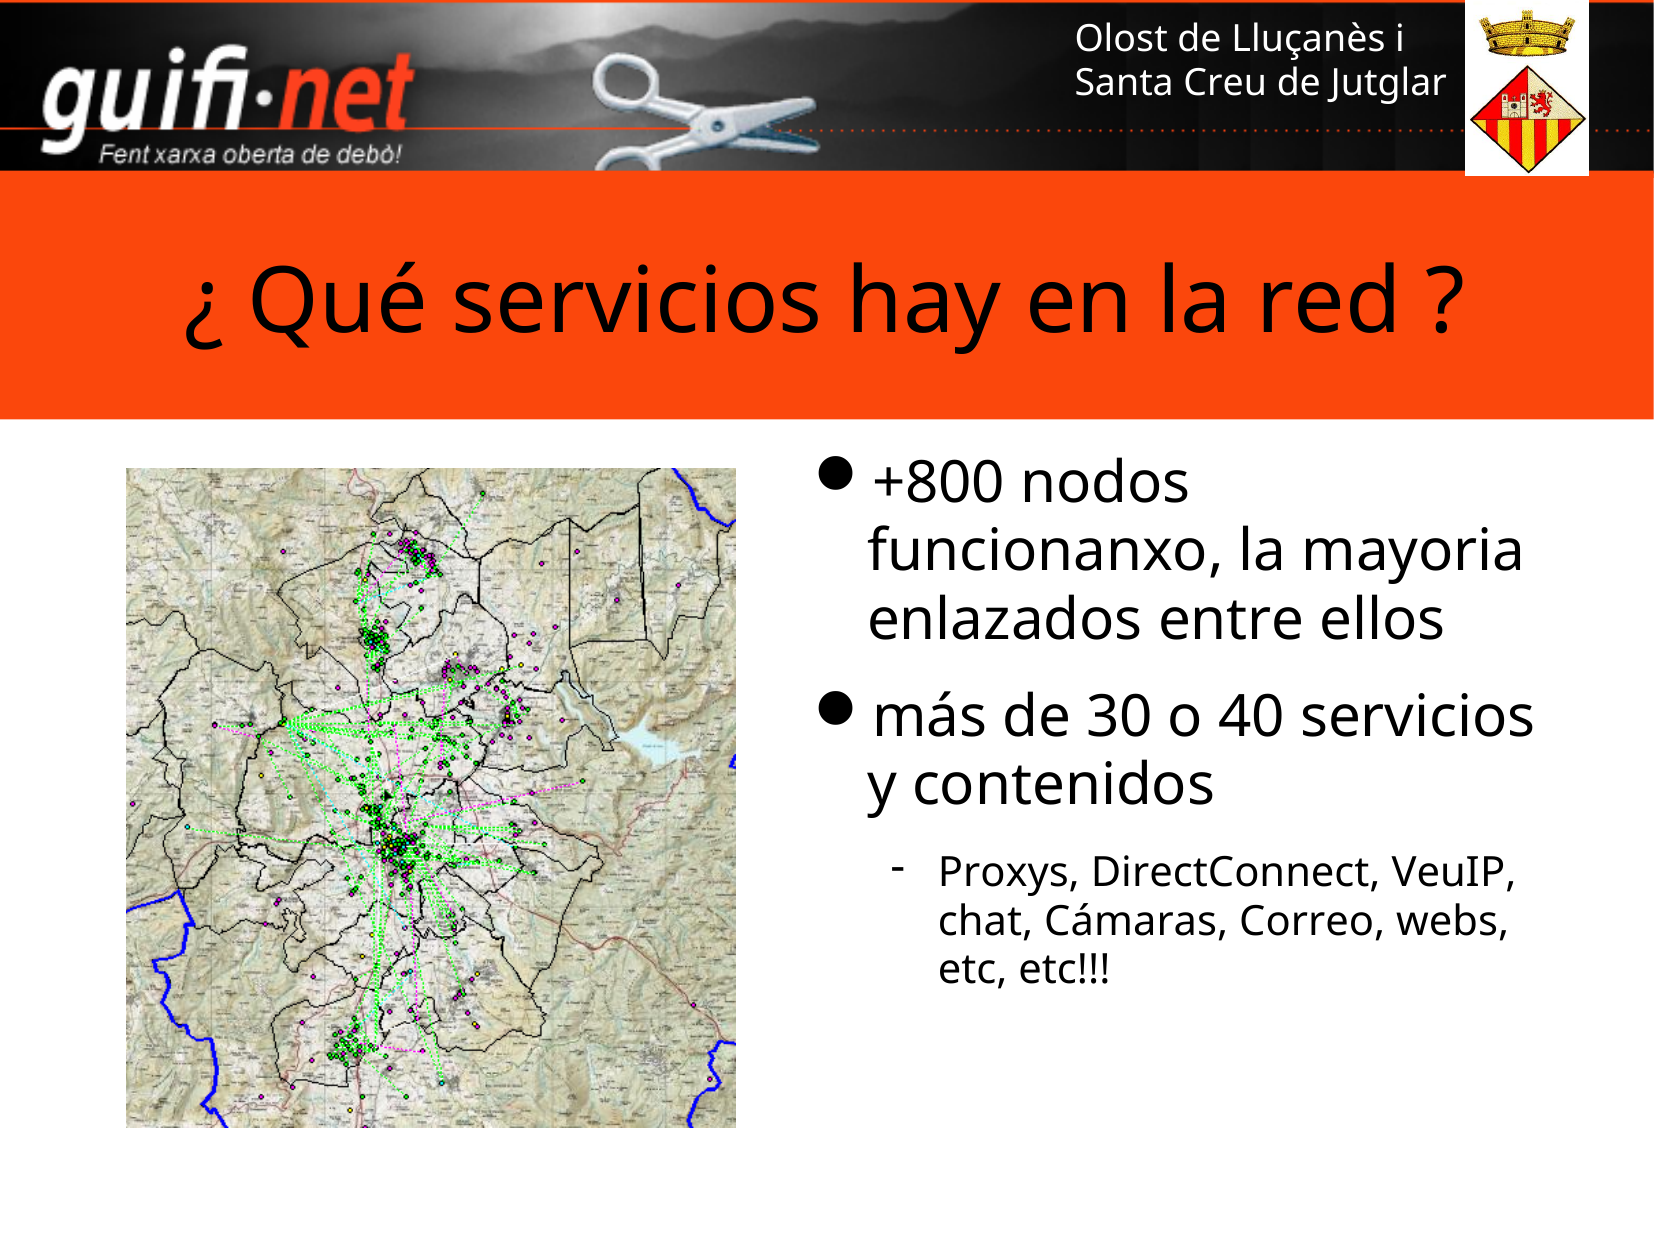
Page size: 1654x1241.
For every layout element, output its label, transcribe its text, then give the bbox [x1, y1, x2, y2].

text_box +800 nodos funcionanxo, la mayoria enlazados entre ellos más de 30 o 40 servicios y contenidos Proxys, DirectConnect, VeuIP, chat, Cámaras, Correo, webs, etc, etc!!! [796, 445, 1551, 1227]
picture [126, 468, 736, 1128]
title ¿ Qué servicios hay en la red ? [119, 191, 1532, 407]
picture [0, 0, 1654, 176]
